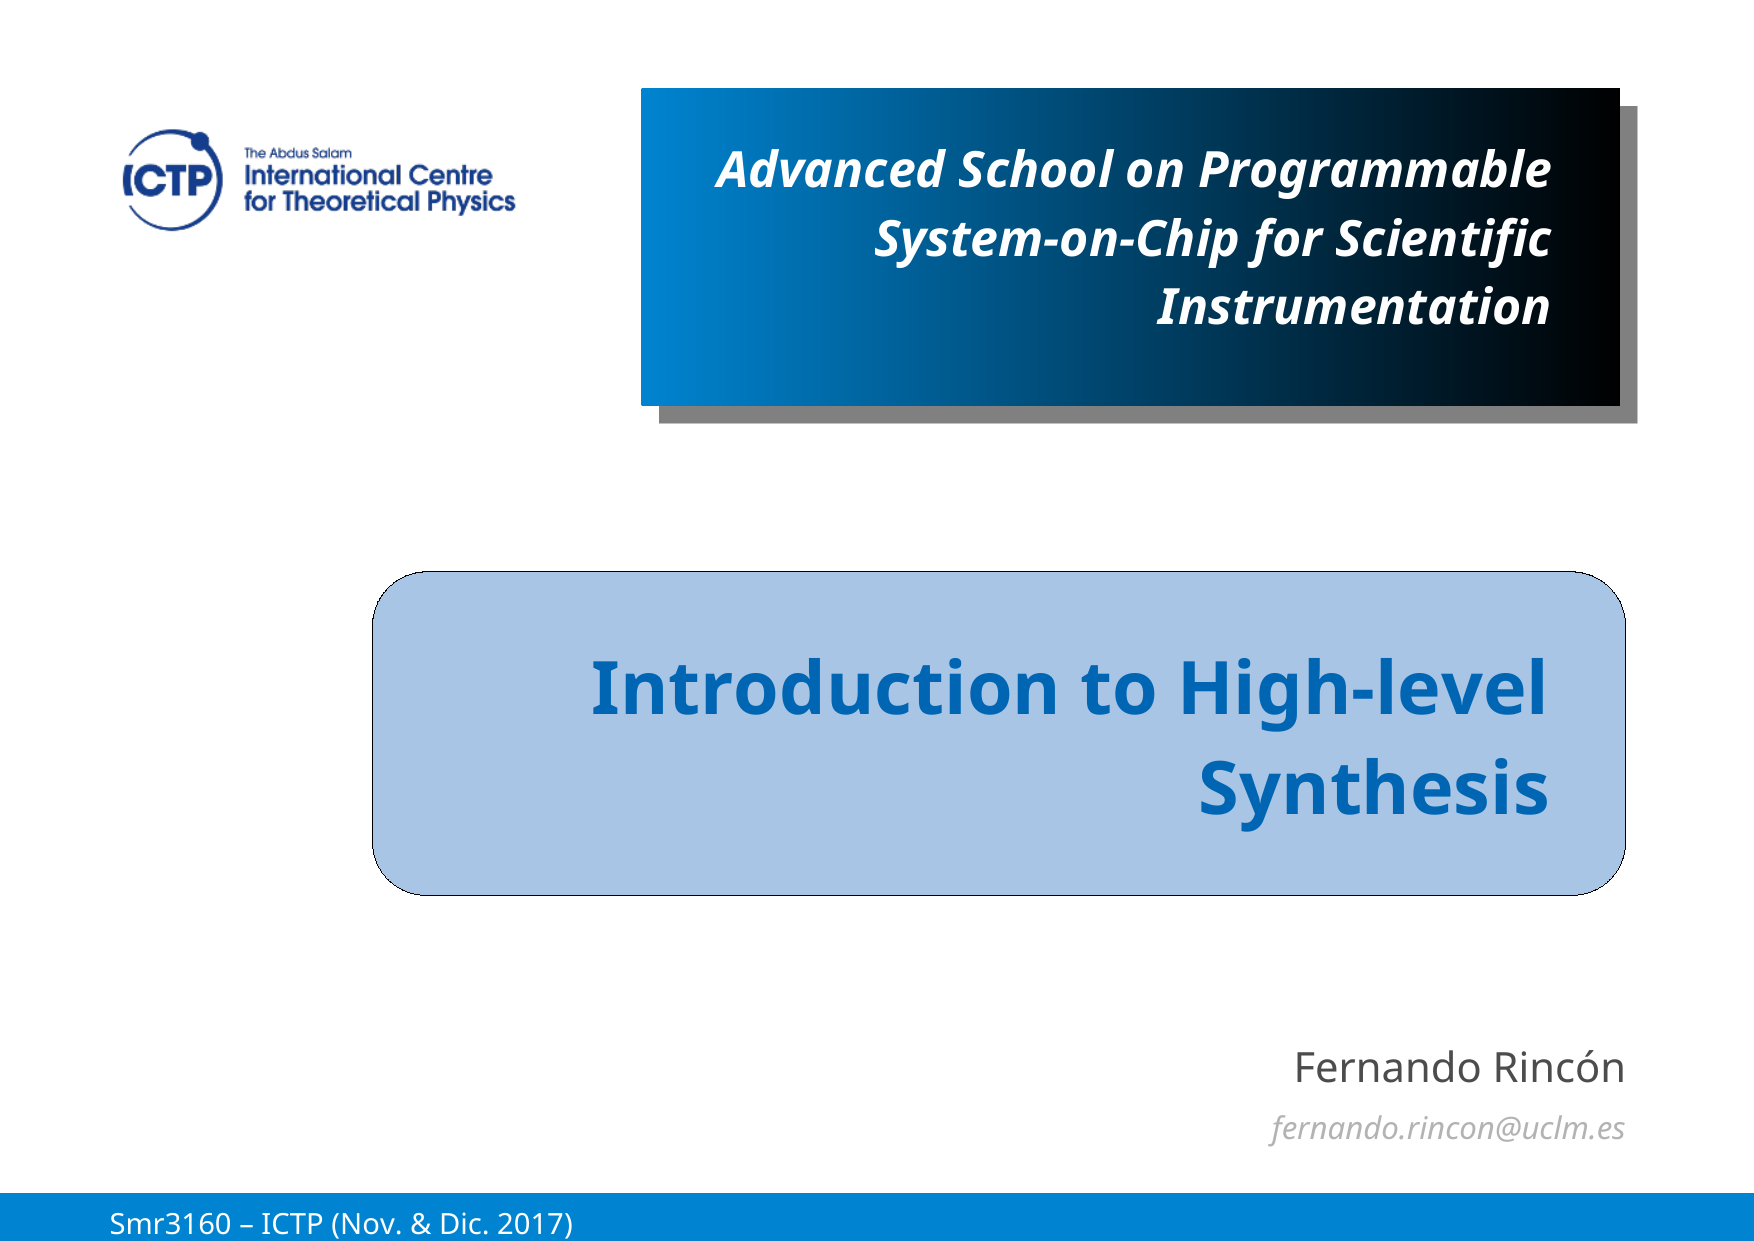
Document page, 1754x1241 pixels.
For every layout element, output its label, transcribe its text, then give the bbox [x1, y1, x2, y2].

picture [108, 108, 562, 254]
text_box [372, 571, 1626, 896]
title Introduction to High-level Synthesis [354, 632, 1551, 840]
text_box Fernando Rincón fernando.rincon@uclm.es [1120, 1034, 1627, 1203]
